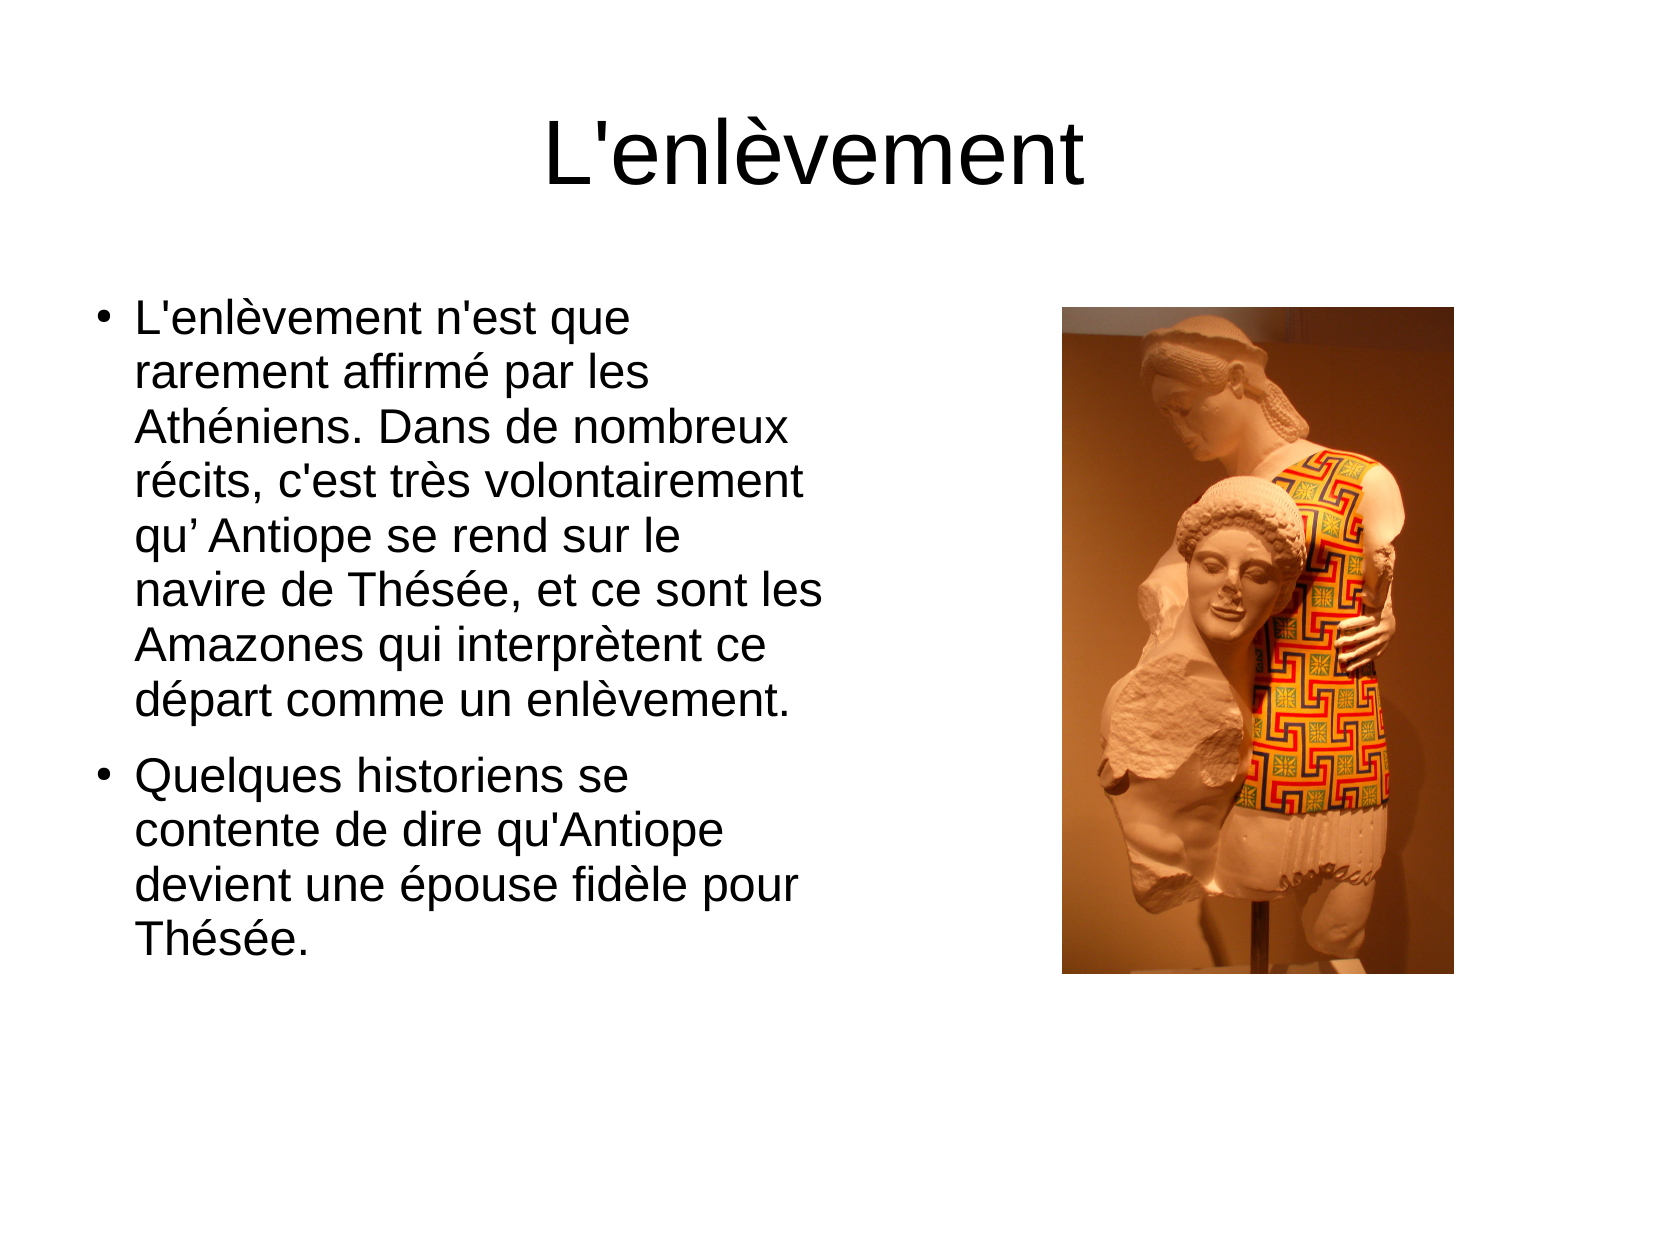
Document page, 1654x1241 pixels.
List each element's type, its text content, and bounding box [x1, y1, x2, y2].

picture [1062, 307, 1454, 974]
title L'enlèvement [82, 49, 1571, 257]
list L'enlèvement n'est que rarement affirmé par les Athéniens. Dans de nombreux récits, c'est très volontairement qu’ Antiope se rend sur le navire de Thésée, et ce sont les Amazones qui interprètent ce départ comme un enlèvement. Quelques historiens se contente de dire qu'Antiope devient une épouse fidèle pour Thésée. [82, 290, 827, 1010]
